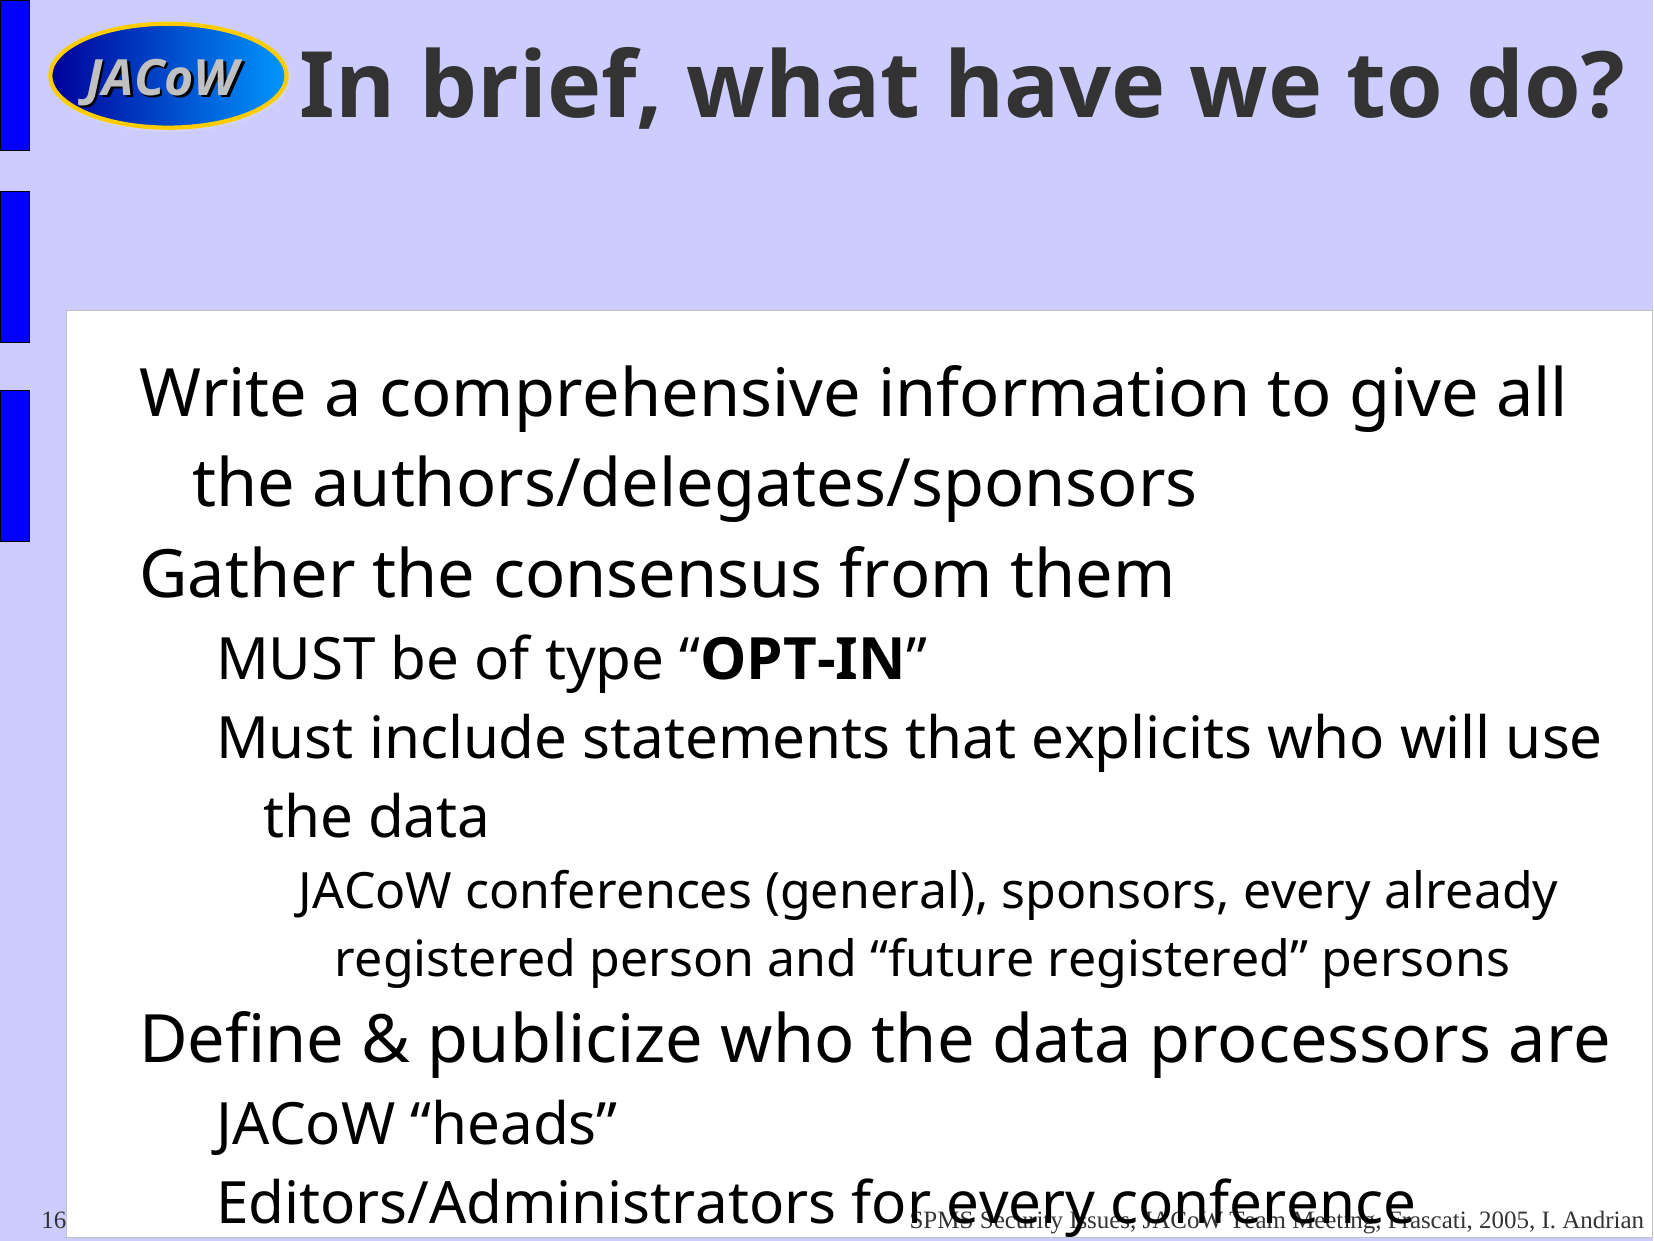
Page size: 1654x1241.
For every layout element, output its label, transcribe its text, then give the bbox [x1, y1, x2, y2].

title In brief, what have we to do? [299, 19, 1650, 283]
list Write a comprehensive information to give all the authors/delegates/sponsors Gather the consensus from them MUST be of type “OPT-IN” Must include statements that explicits who will use the data JACoW conferences (general), sponsors, every already registered person and “future registered” persons Define & publicize who the data processors are JACoW “heads” Editors/Administrators for every conference Include an appendix in the JACoW terms of membership [121, 344, 1651, 1240]
